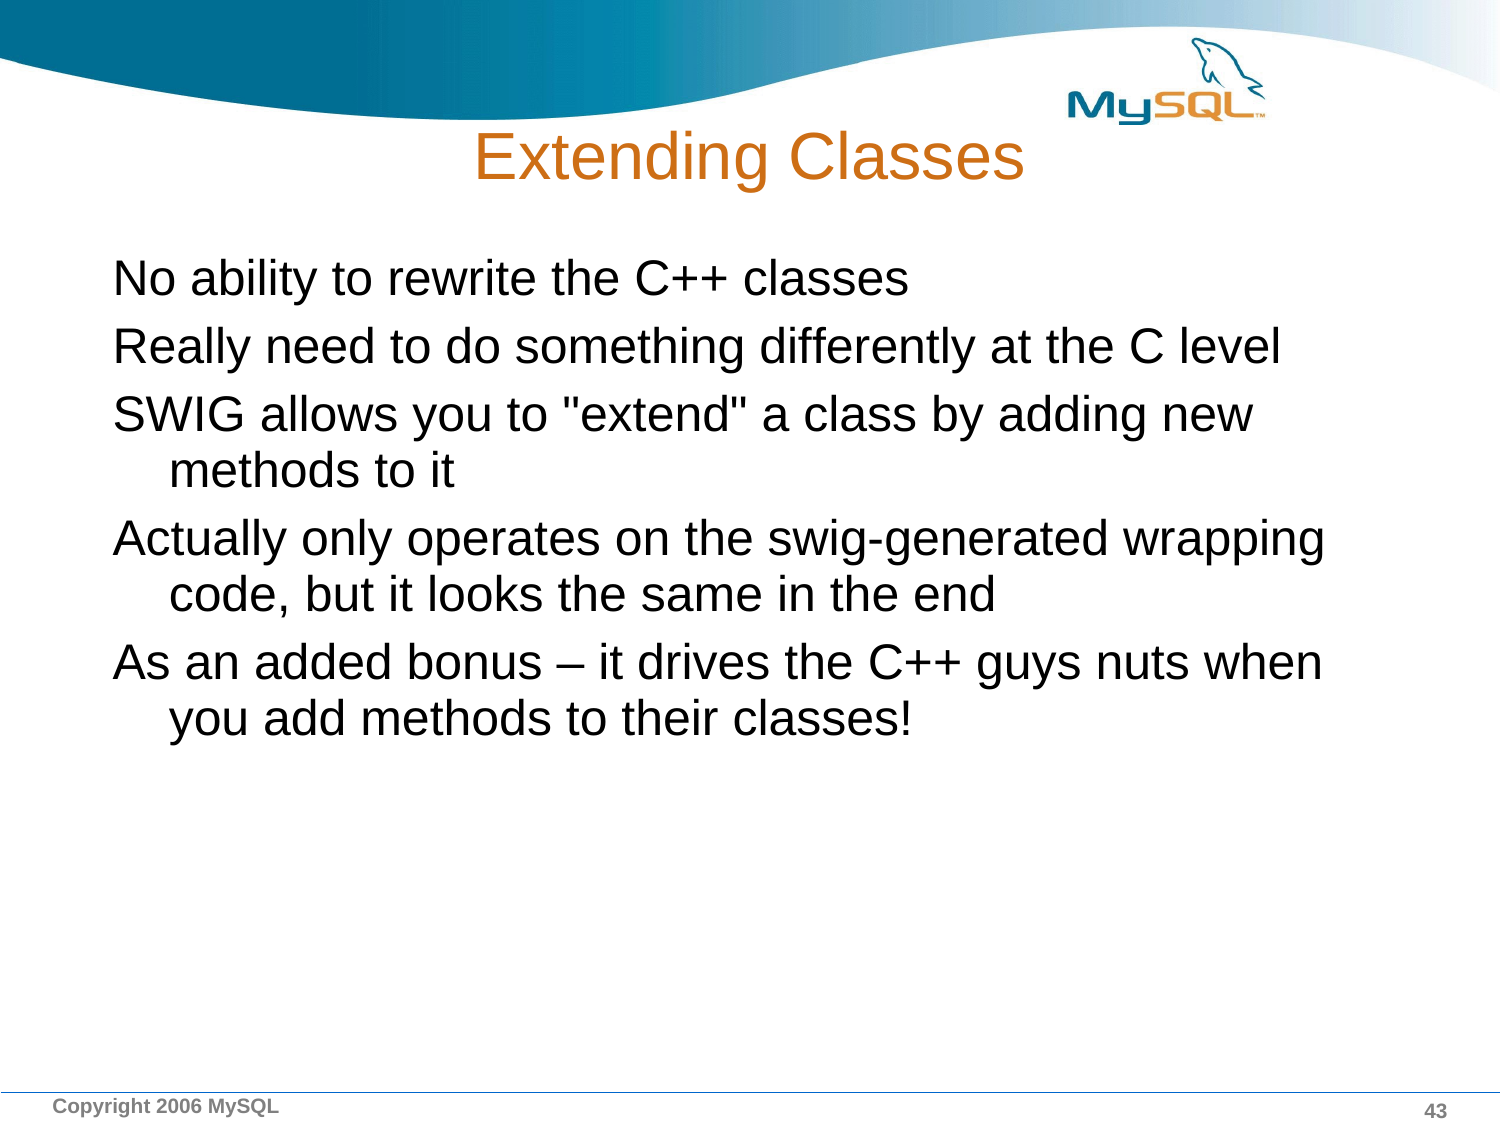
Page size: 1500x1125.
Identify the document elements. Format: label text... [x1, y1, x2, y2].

picture [666, 0, 1500, 94]
picture [0, 58, 167, 94]
list No ability to rewrite the C++ classes Really need to do something differently at the C level SWIG allows you to "extend" a class by adding new methods to it Actually only operates on the swig-generated wrapping code, but it looks the same in the end As an added bonus – it drives the C++ guys nuts when you add methods to their classes! [112, 249, 1388, 1098]
title Extending Classes [0, 94, 1500, 218]
